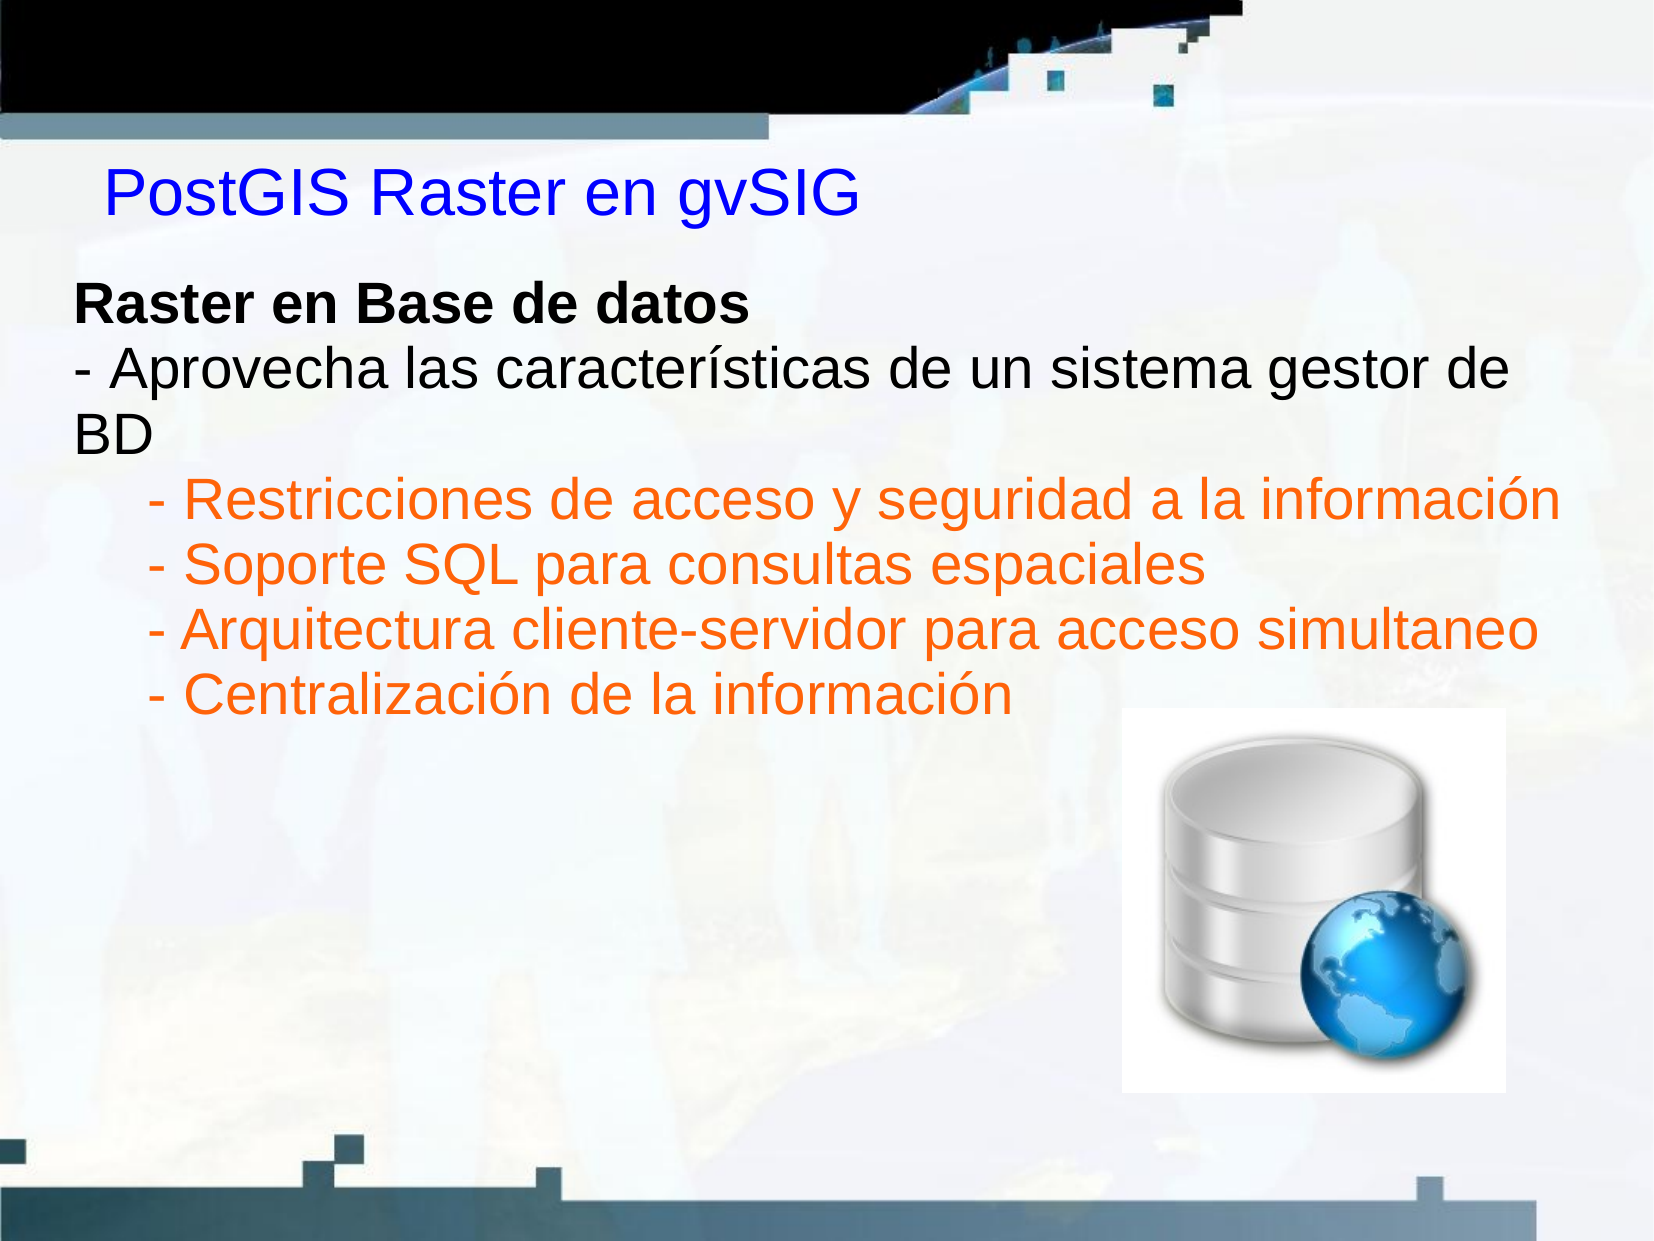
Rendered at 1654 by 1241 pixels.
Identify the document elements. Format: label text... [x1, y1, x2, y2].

text_box Raster en Base de datos - Aprovecha las características de un sistema gestor de BD - Restricciones de acceso y seguridad a la información - Soporte SQL para consultas espaciales - Arquitectura cliente-servidor para acceso simultaneo - Centralización de la información [59, 263, 1625, 1003]
text_box PostGIS Raster en gvSIG [88, 147, 916, 238]
picture [0, 0, 1654, 1241]
